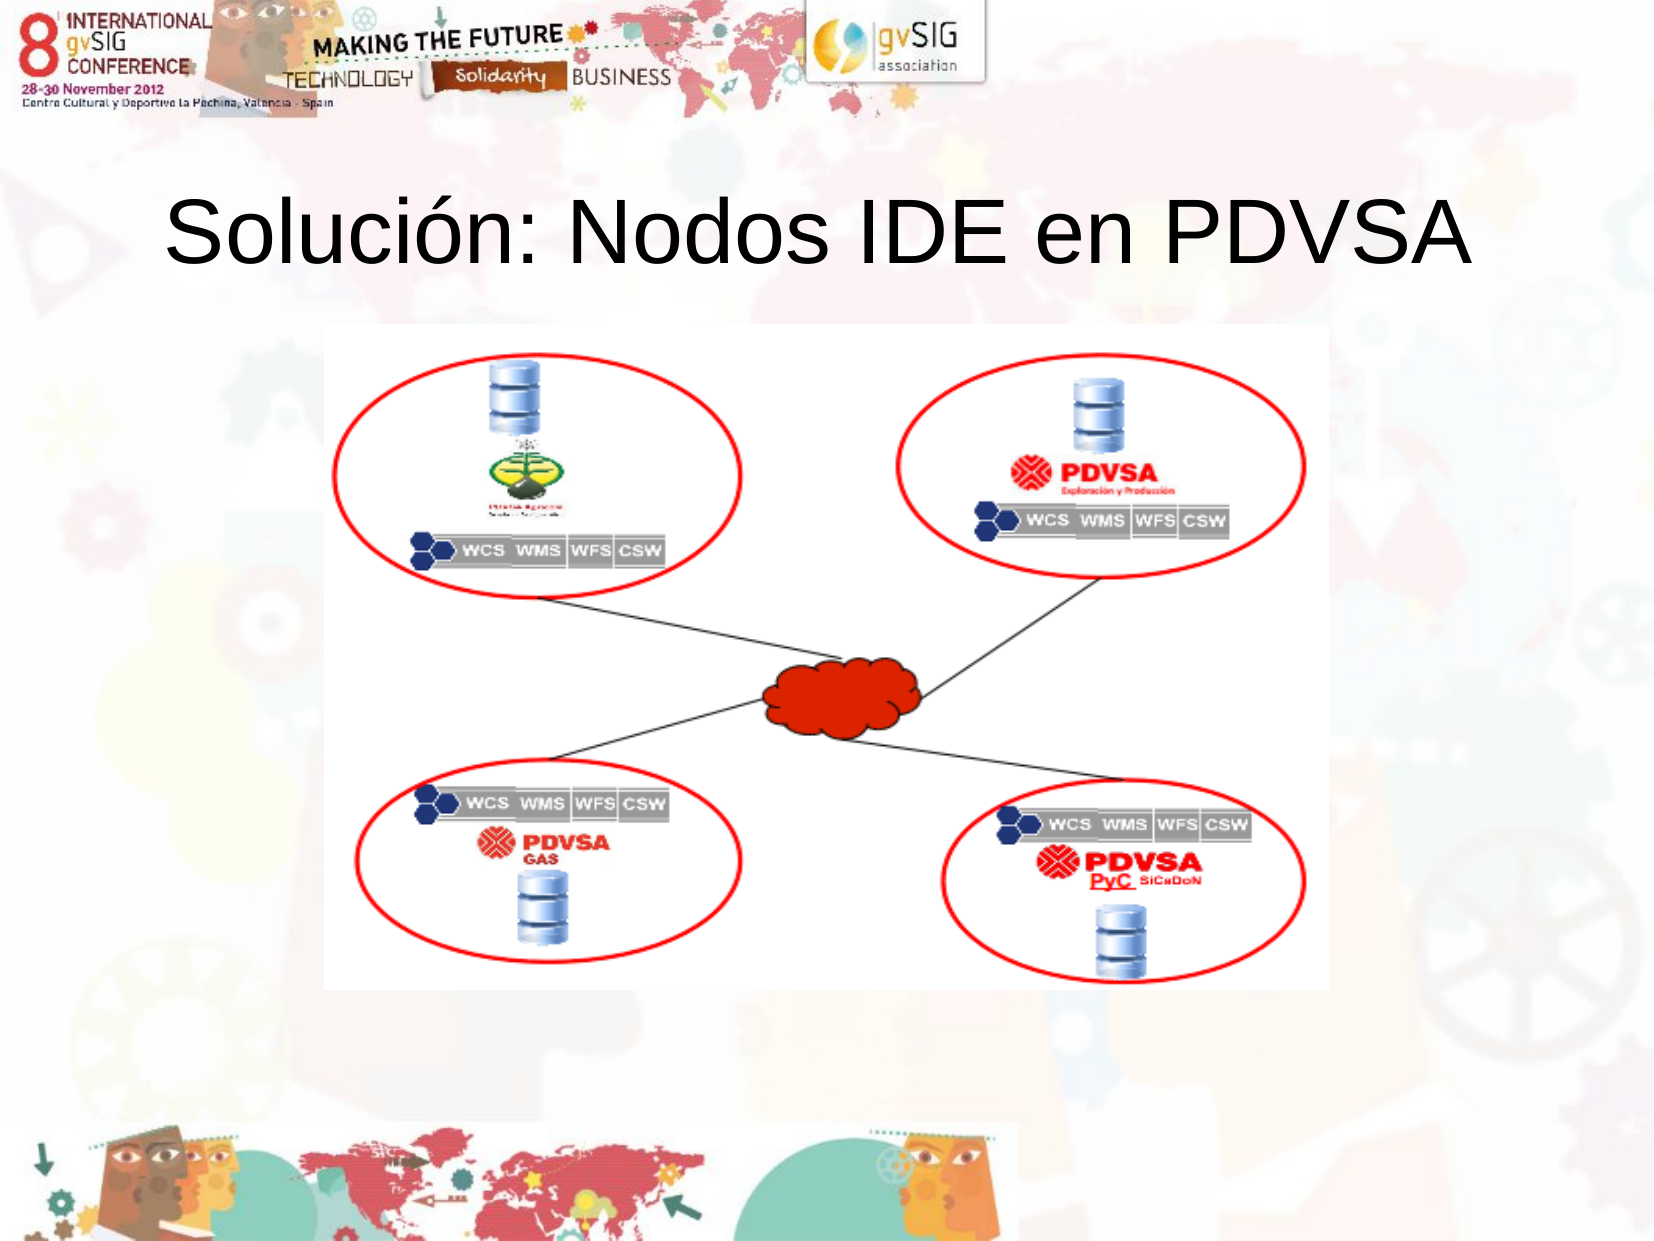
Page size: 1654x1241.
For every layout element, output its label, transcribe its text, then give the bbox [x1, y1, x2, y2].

picture [0, 0, 1654, 1241]
title Solución: Nodos IDE en PDVSA [88, 177, 1571, 287]
